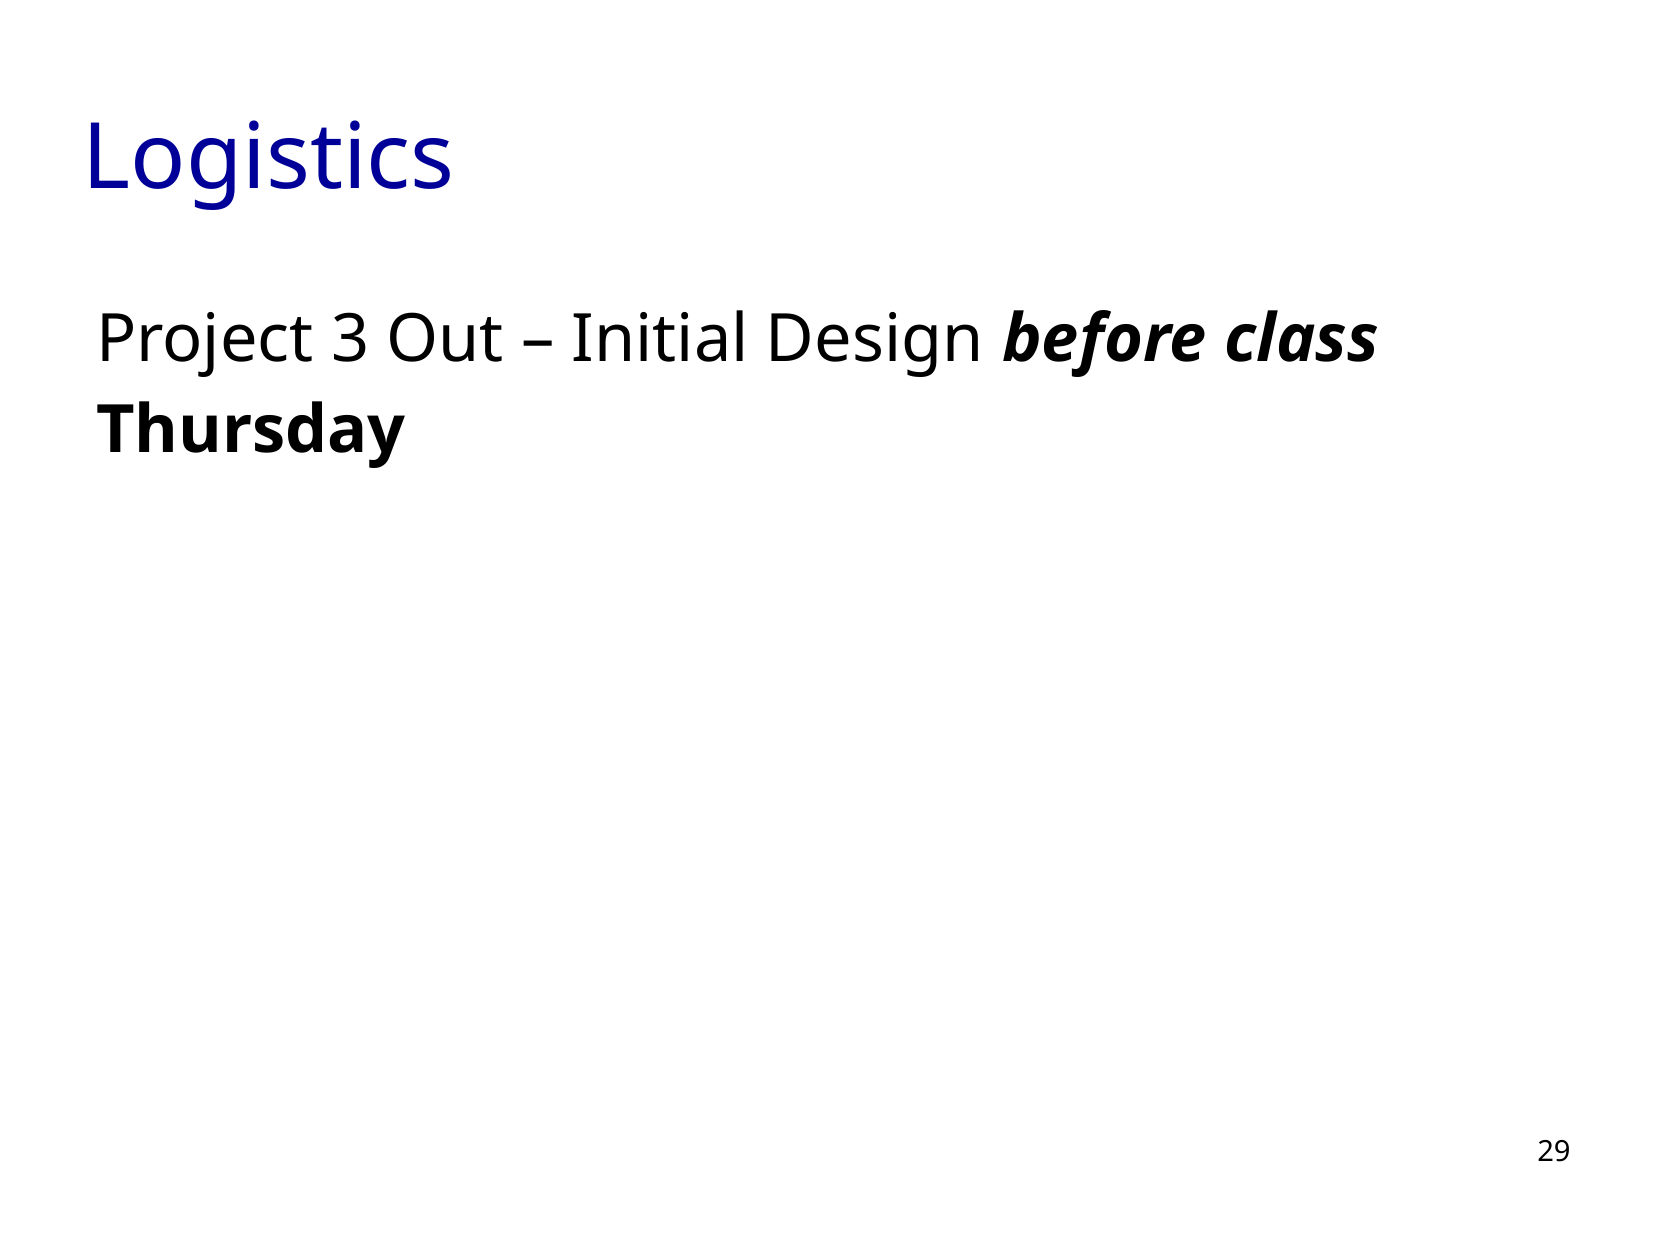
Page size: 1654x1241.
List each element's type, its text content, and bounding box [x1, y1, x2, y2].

title Logistics [82, 49, 1571, 257]
list Project 3 Out – Initial Design before class Thursday [60, 290, 1571, 1096]
